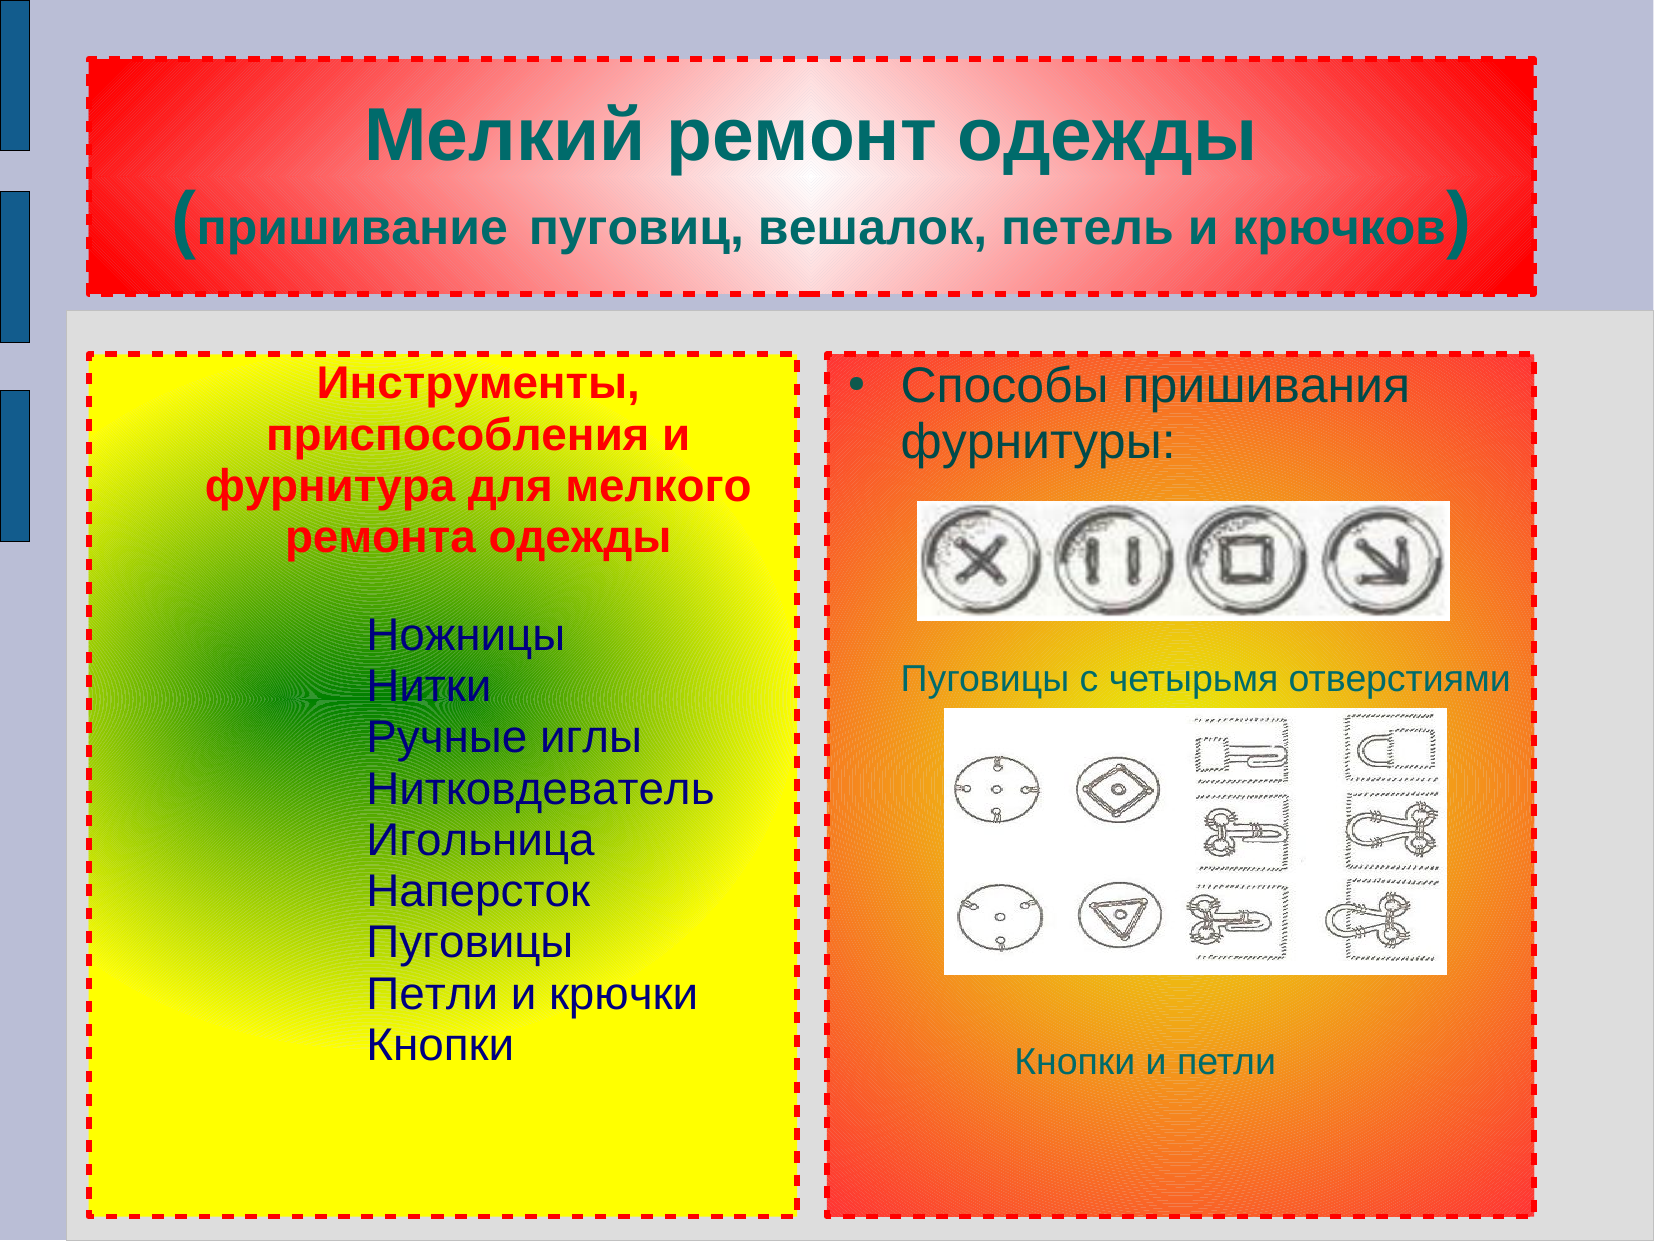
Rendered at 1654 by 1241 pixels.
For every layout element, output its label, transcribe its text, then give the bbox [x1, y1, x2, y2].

title Мелкий ремонт одежды (пришивание пуговиц, вешалок, петель и крючков) [88, 59, 1534, 294]
list Инструменты, приспособления и фурнитура для мелкого ремонта одежды Ножницы Нитки Ручные иглы Нитковдеватель Игольница Наперсток Пуговицы Петли и крючки Кнопки [88, 354, 798, 1217]
picture [917, 501, 1450, 621]
text_box Кнопки и петли [999, 1033, 1292, 1091]
text_box Пуговицы с четырьмя отверстиями [885, 649, 1526, 707]
list Способы пришивания фурнитуры: [826, 354, 1535, 1217]
picture [944, 708, 1447, 975]
